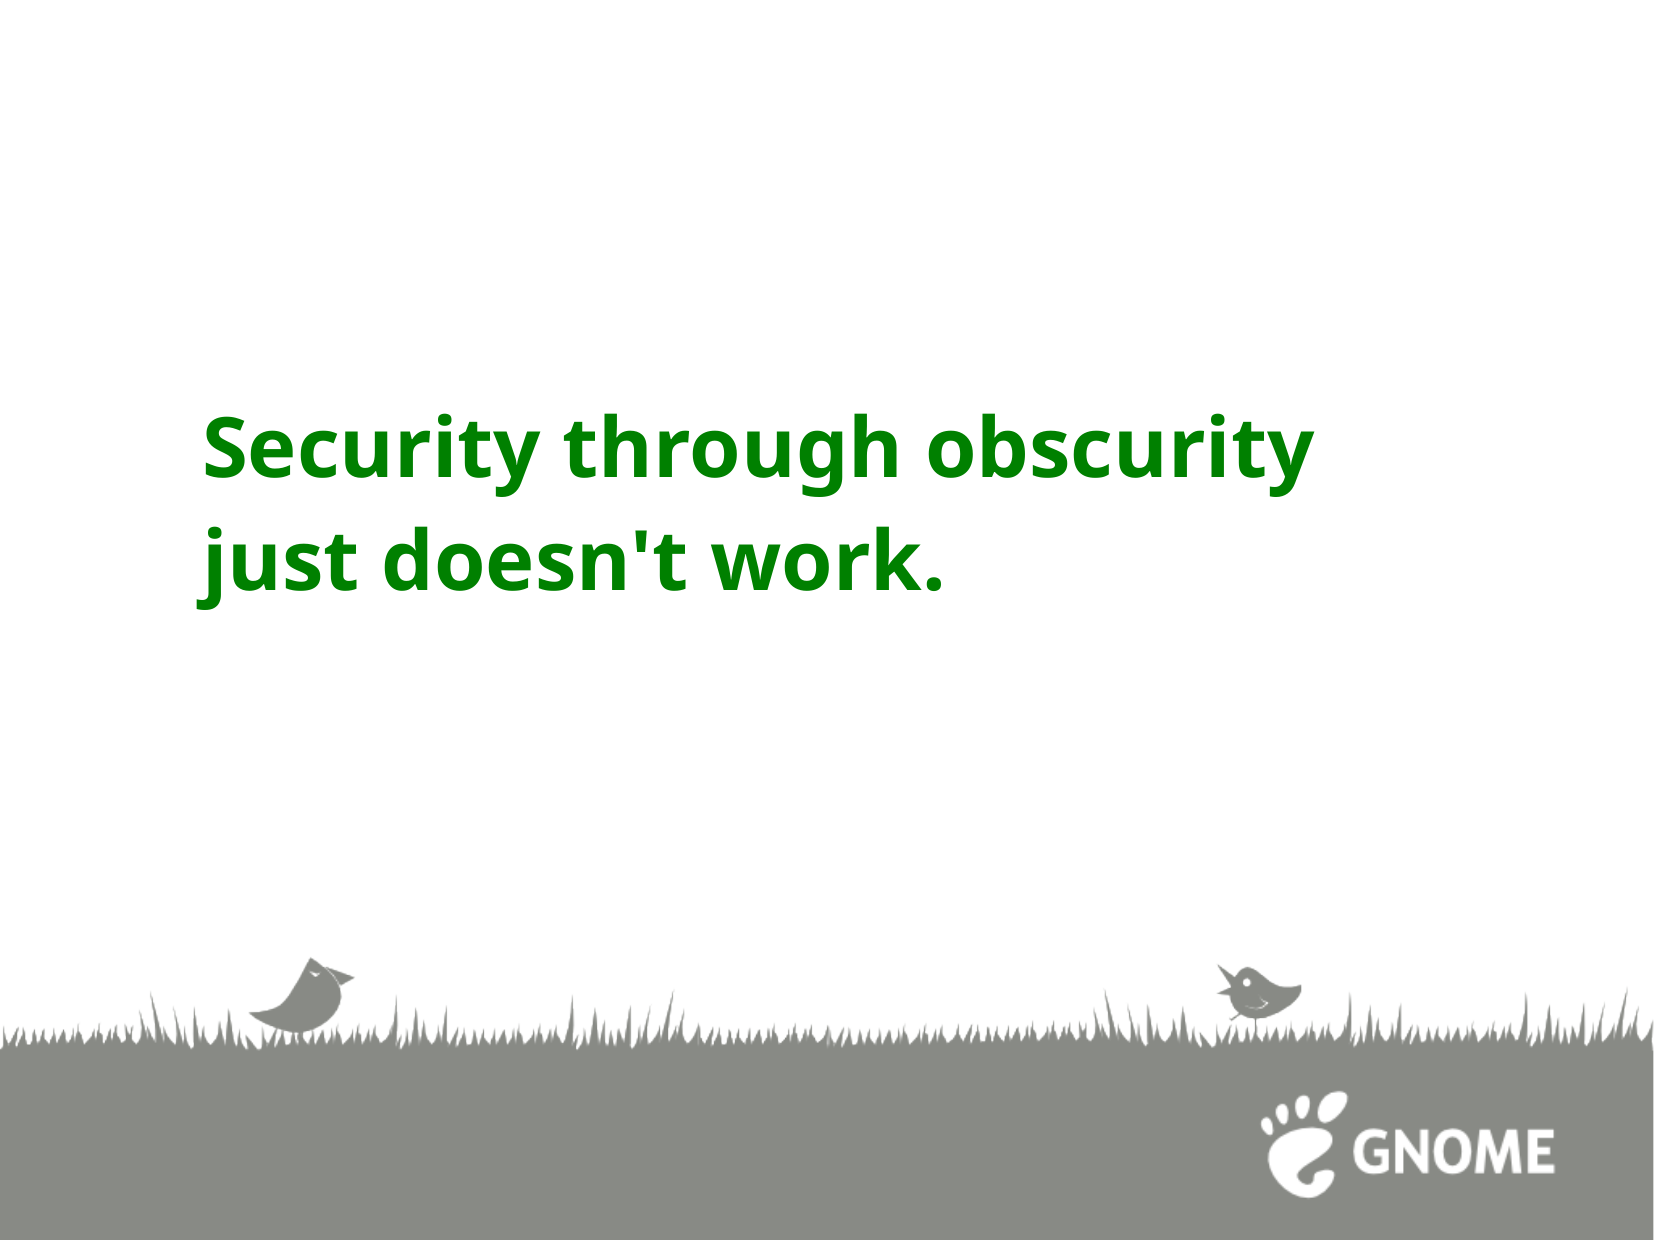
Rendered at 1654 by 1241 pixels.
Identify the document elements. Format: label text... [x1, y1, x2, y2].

text_box Security through obscurity just doesn't work. [187, 380, 1351, 619]
picture [0, 0, 1654, 1241]
